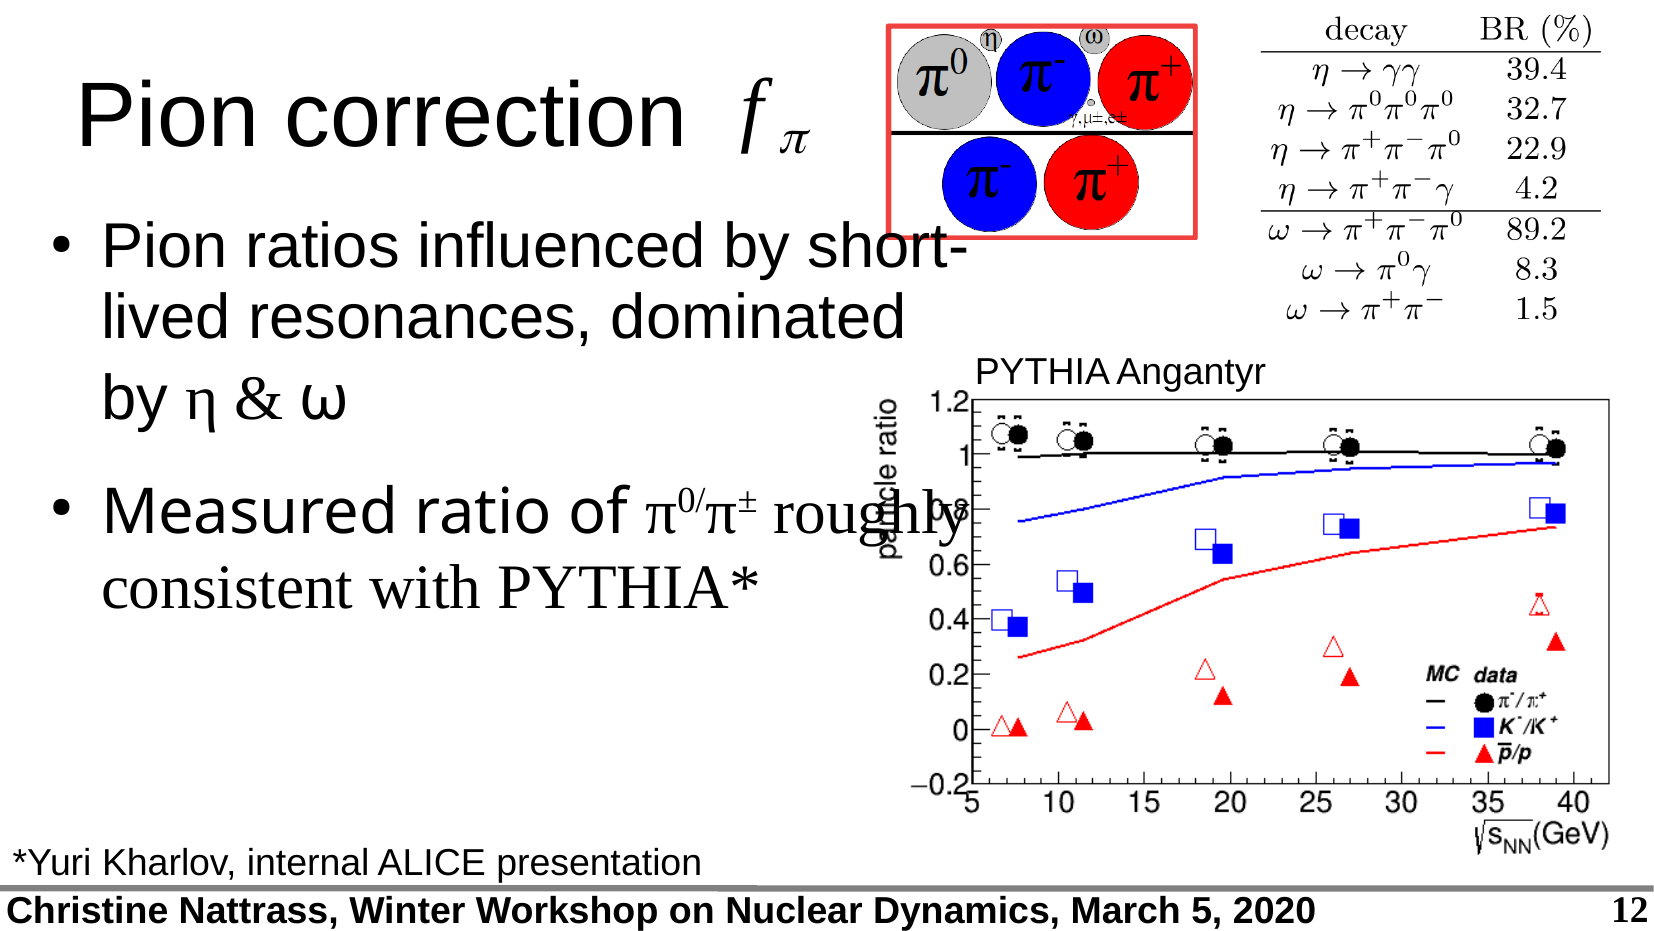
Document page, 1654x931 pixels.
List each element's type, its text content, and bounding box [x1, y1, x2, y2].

text_box *Yuri Kharlov, internal ALICE presentation [0, 834, 718, 891]
text_box PYTHIA Angantyr [960, 343, 1591, 409]
picture [1260, 14, 1601, 320]
title Pion correction [0, 37, 776, 193]
picture [862, 389, 1611, 860]
chart [730, 62, 814, 157]
list Pion ratios influenced by short-lived resonances, dominated by η & ω Measured ratio of π0/π± roughly consistent with PYTHIA* [33, 210, 979, 691]
picture [885, 14, 1198, 241]
